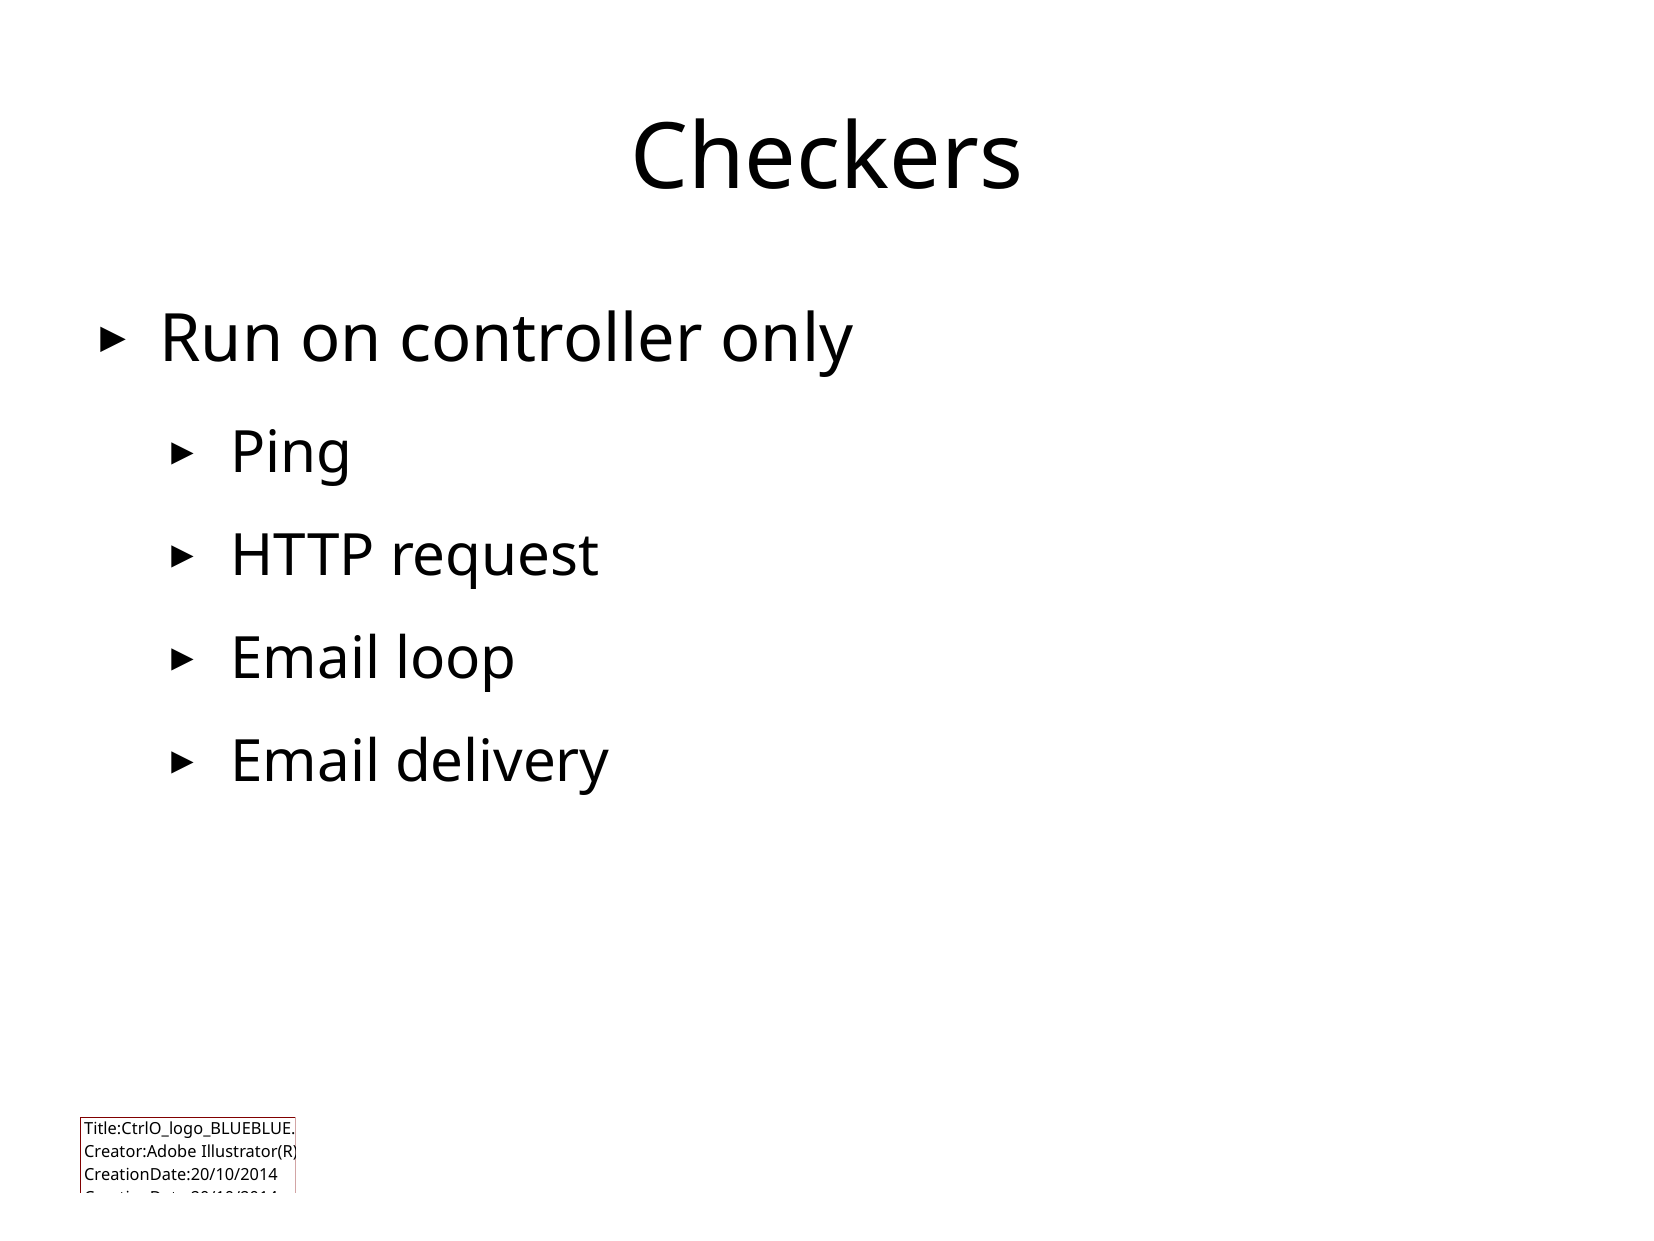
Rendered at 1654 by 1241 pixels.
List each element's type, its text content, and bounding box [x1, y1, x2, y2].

title Checkers [82, 49, 1571, 257]
list Run on controller only Ping HTTP request Email loop Email delivery [82, 290, 1571, 1010]
